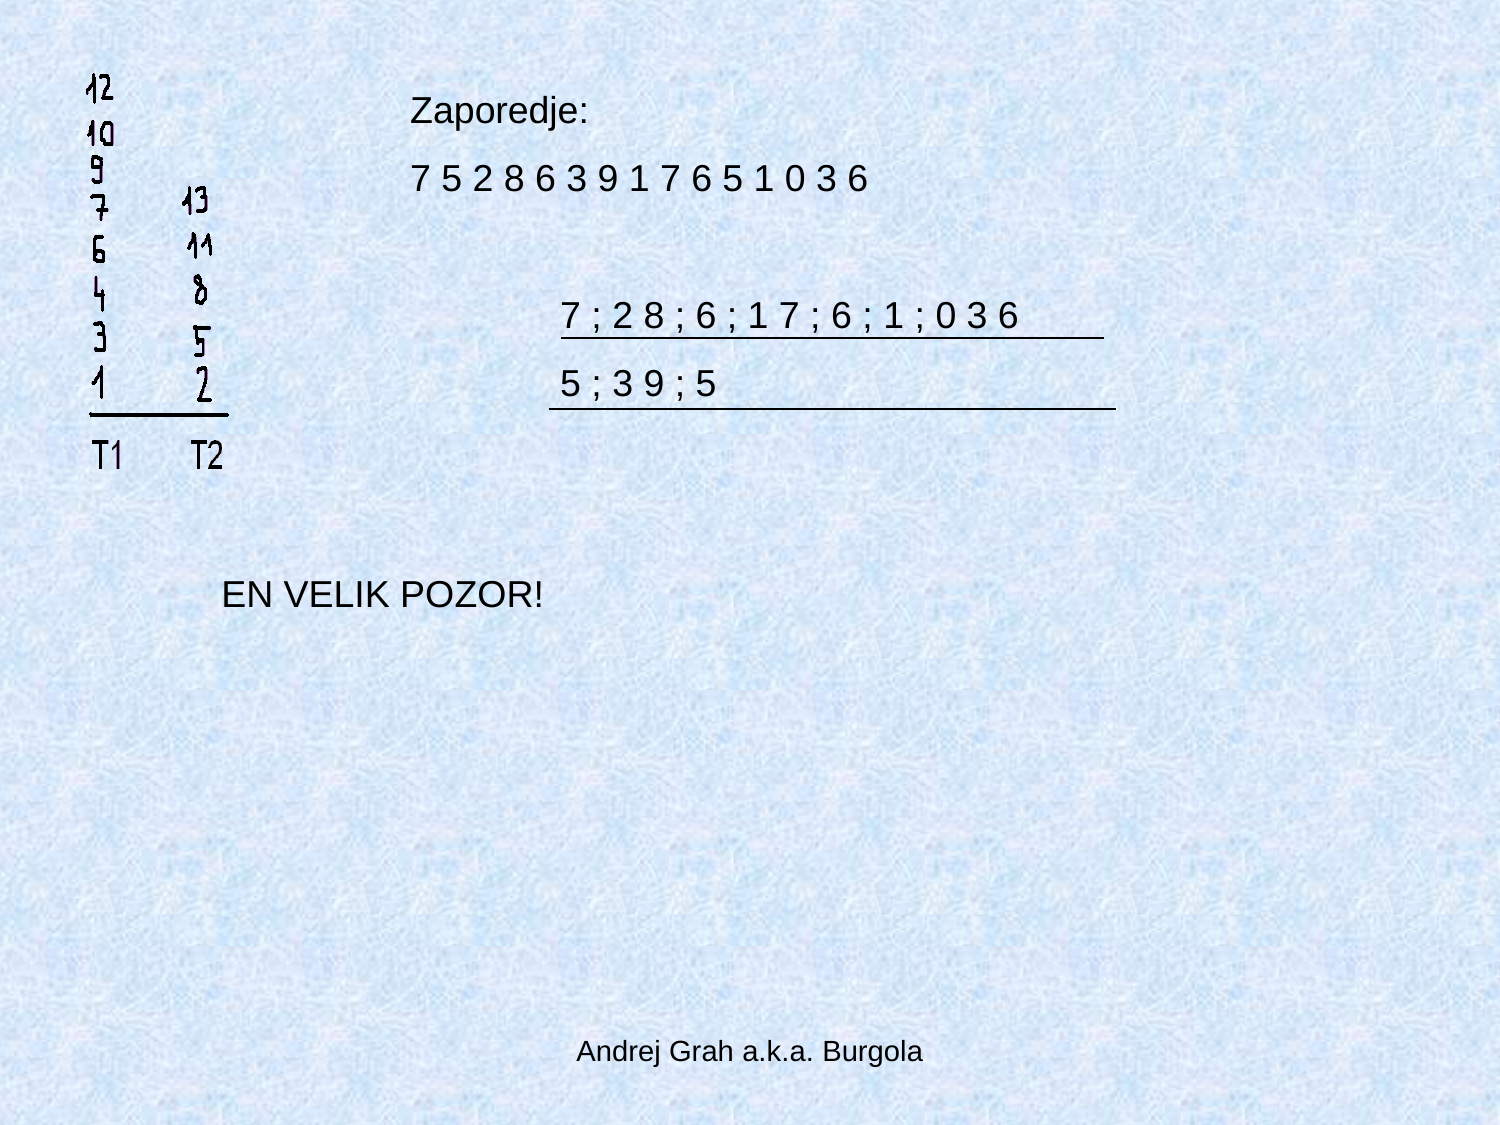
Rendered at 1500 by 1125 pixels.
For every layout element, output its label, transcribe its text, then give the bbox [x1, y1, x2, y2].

picture [0, 0, 1500, 1125]
text_box EN VELIK POZOR! [206, 562, 1294, 623]
text_box Zaporedje: 7 5 2 8 6 3 9 1 7 6 5 1 0 3 6 7 ; 2 8 ; 6 ; 1 7 ; 6 ; 1 ; 0 3 6 5 ; 3 9 ; 5 [395, 78, 1223, 549]
text_box Andrej Grah a.k.a. Burgola [512, 1024, 988, 1103]
